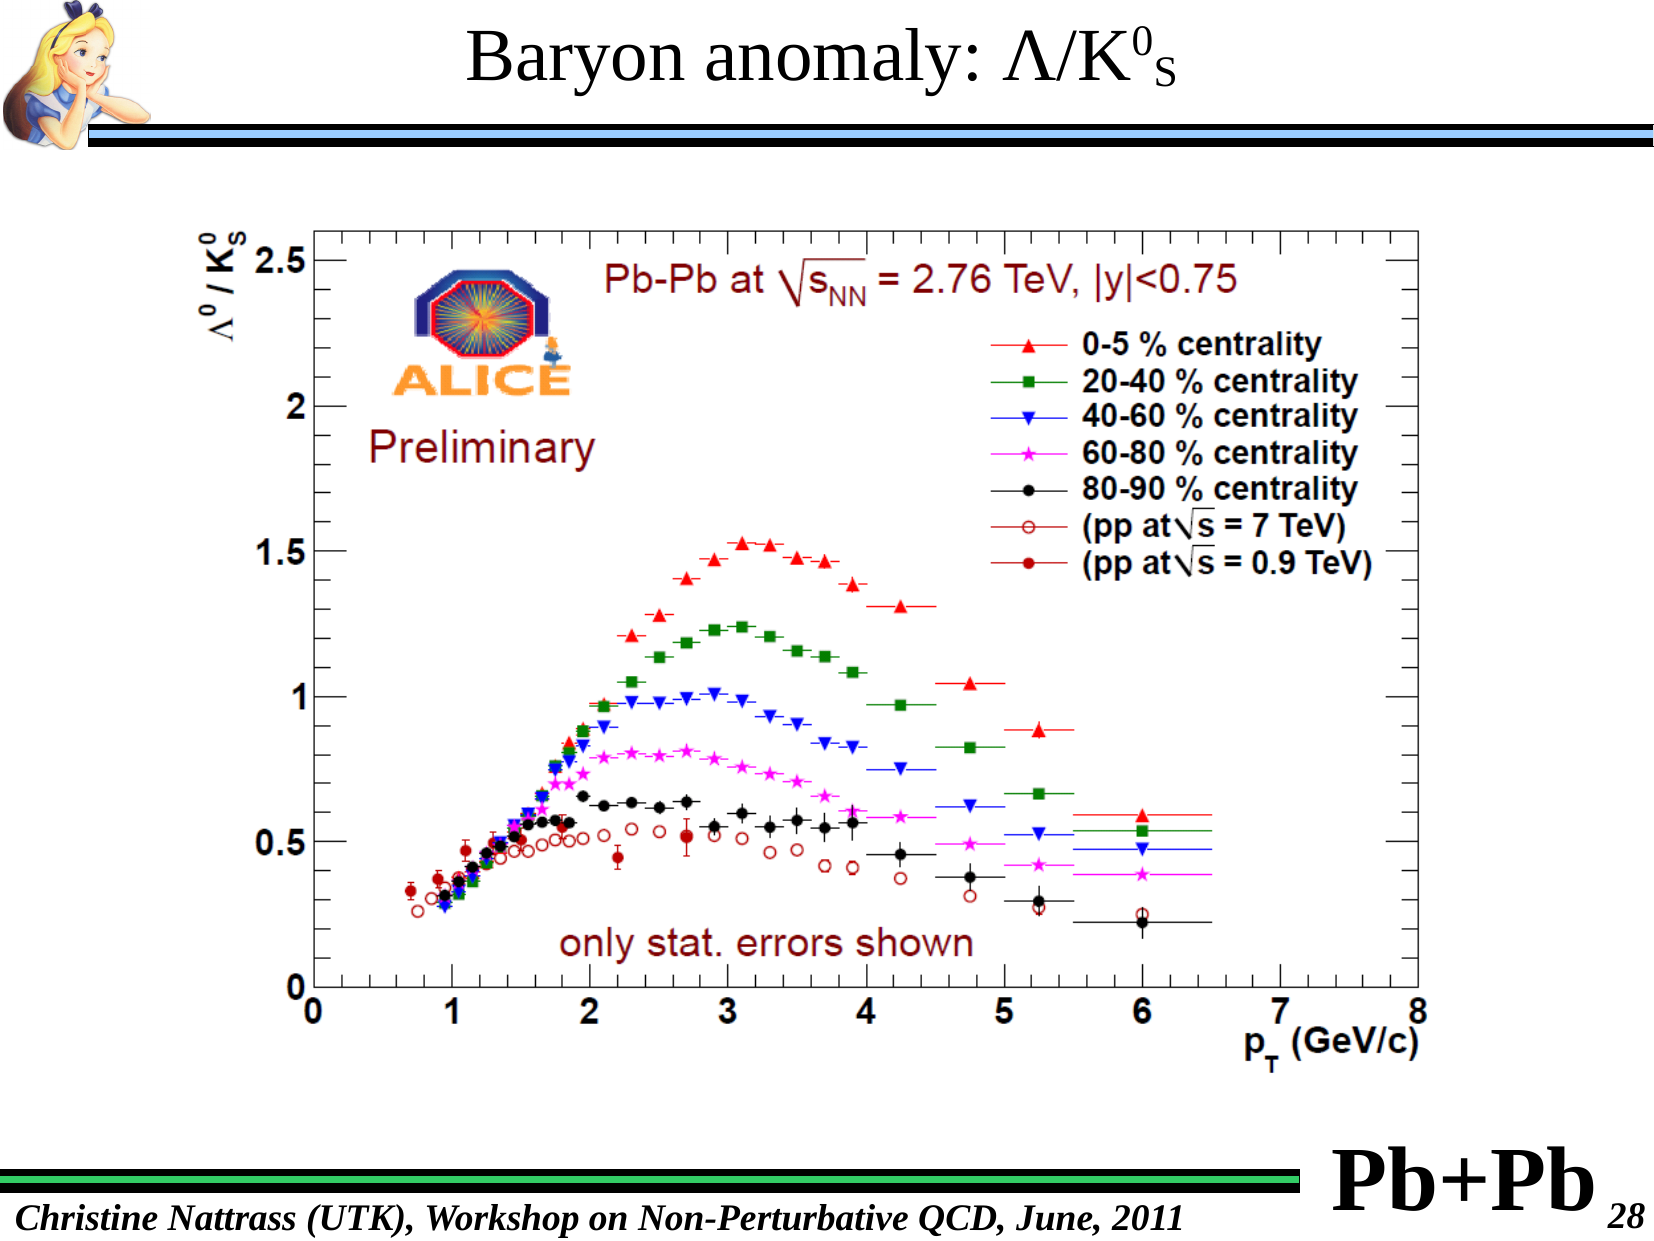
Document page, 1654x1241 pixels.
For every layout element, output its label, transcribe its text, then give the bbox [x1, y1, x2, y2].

picture [3, 0, 151, 150]
title Baryon anomaly: Λ/K0S [352, 8, 1329, 116]
picture [193, 224, 1431, 1078]
text_box Pb+Pb [1312, 1121, 1613, 1238]
